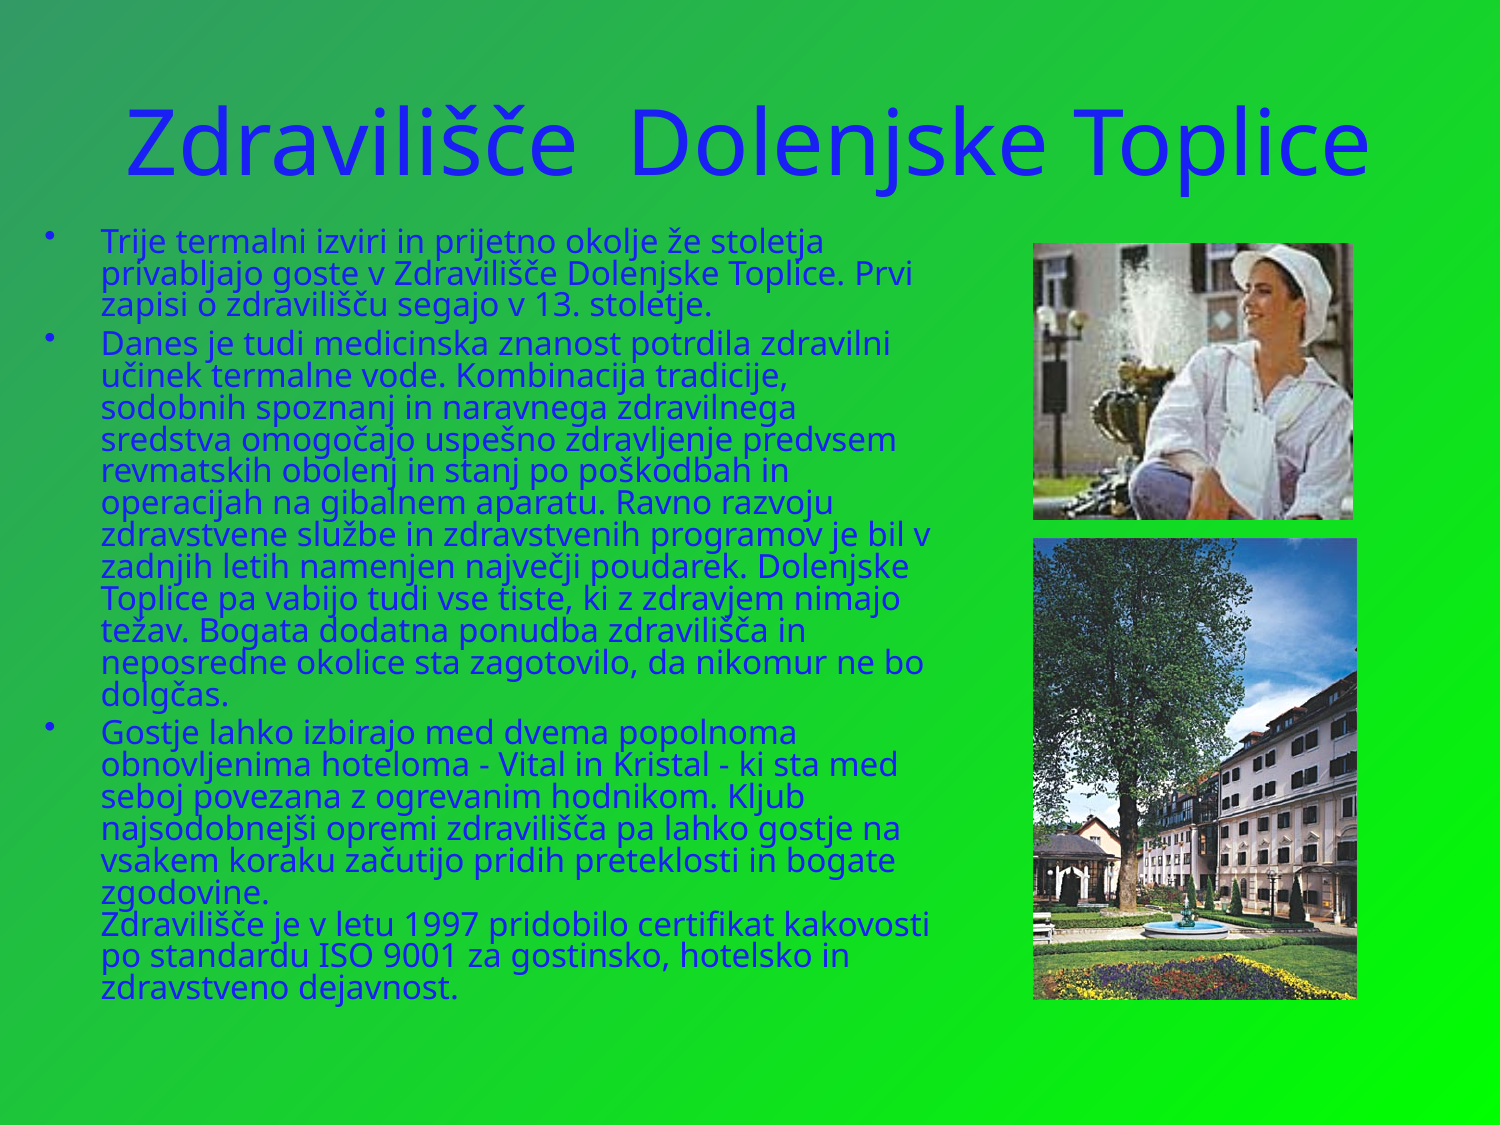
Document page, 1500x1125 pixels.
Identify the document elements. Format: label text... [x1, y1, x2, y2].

title Zdravilišče Dolenjske Toplice [75, 45, 1425, 233]
picture [1033, 243, 1353, 520]
picture [1033, 538, 1357, 1000]
list Trije termalni izviri in prijetno okolje že stoletja privabljajo goste v Zdravilišče Dolenjske Toplice. Prvi zapisi o zdravilišču segajo v 13. stoletje. Danes je tudi medicinska znanost potrdila zdravilni učinek termalne vode. Kombinacija tradicije, sodobnih spoznanj in naravnega zdravilnega sredstva omogočajo uspešno zdravljenje predvsem revmatskih obolenj in stanj po poškodbah in operacijah na gibalnem aparatu. Ravno razvoju zdravstvene službe in zdravstvenih programov je bil v zadnjih letih namenjen največji poudarek. Dolenjske Toplice pa vabijo tudi vse tiste, ki z zdravjem nimajo težav. Bogata dodatna ponudba zdravilišča in neposredne okolice sta zagotovilo, da nikomur ne bo dolgčas. Gostje lahko izbirajo med dvema popolnoma obnovljenima hoteloma - Vital in Kristal - ki sta med seboj povezana z ogrevanim hodnikom. Kljub najsodobnejši opremi zdravilišča pa lahko gostje na vsakem koraku začutijo pridih preteklosti in bogate zgodovine. Zdravilišče je v letu 1997 pridobilo certifikat kakovosti po standardu ISO 9001 za gostinsko, hotelsko in zdravstveno dejavnost. [29, 220, 951, 1094]
